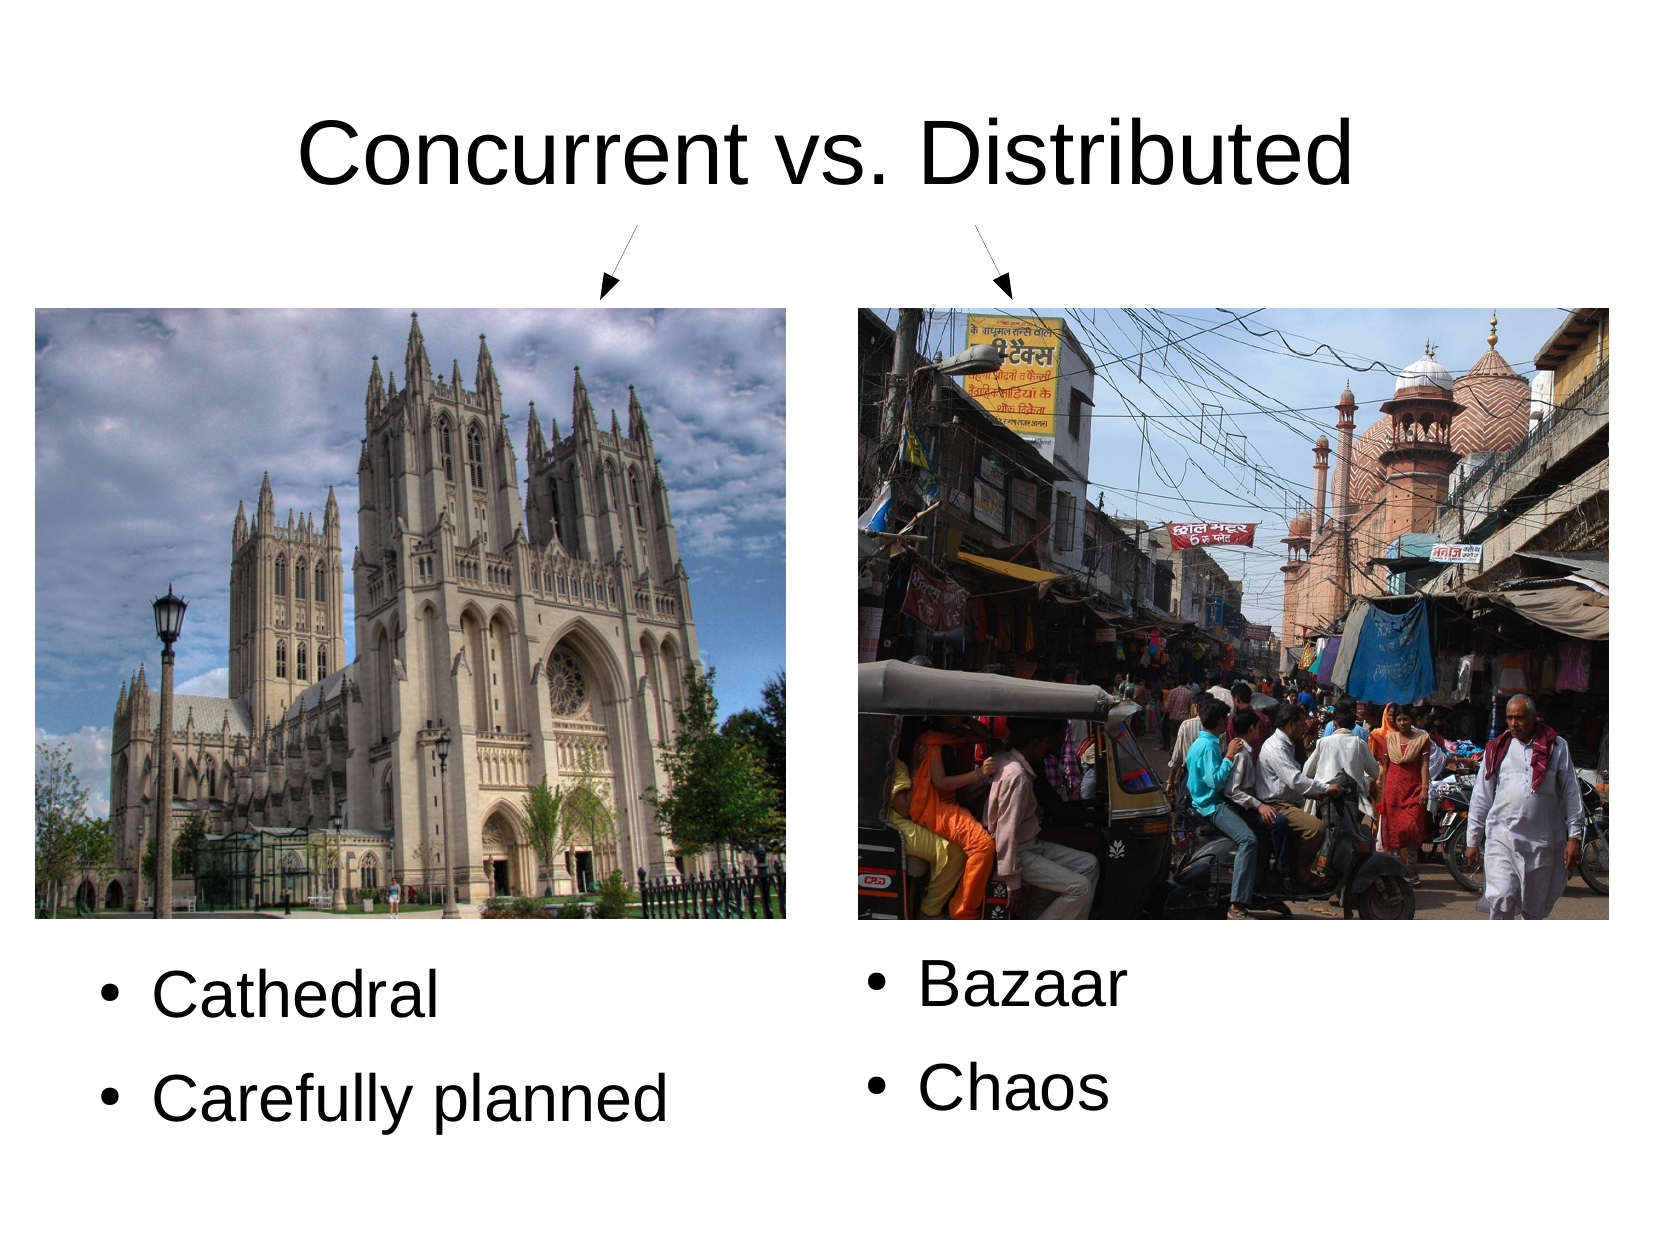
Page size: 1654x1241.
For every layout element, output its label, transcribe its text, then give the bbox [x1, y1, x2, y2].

list Cathedral Carefully planned [80, 956, 807, 1163]
picture [35, 308, 786, 919]
list Bazaar Chaos [847, 946, 1573, 1155]
picture [858, 308, 1609, 920]
title Concurrent vs. Distributed [82, 56, 1571, 250]
